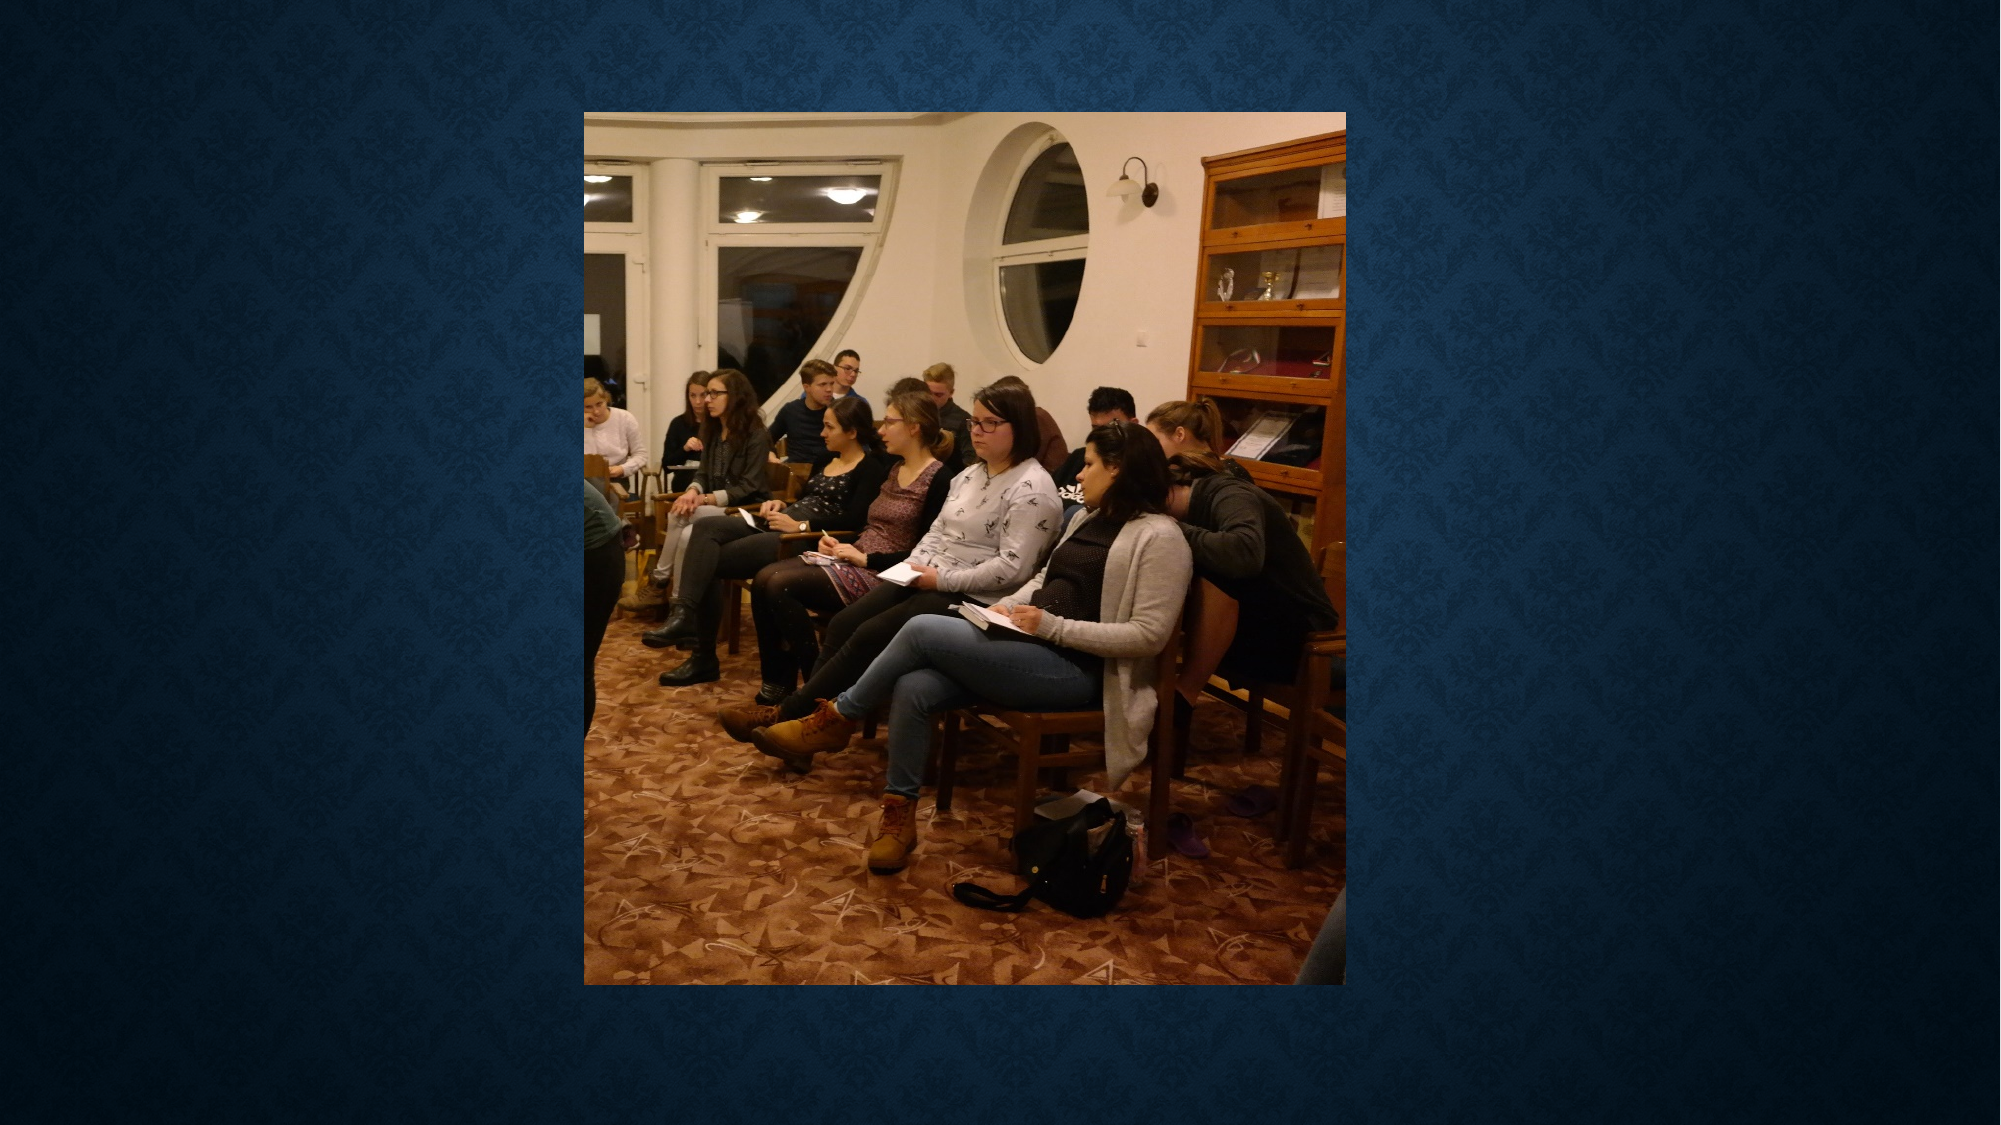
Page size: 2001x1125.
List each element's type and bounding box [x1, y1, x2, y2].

picture [584, 112, 1346, 985]
